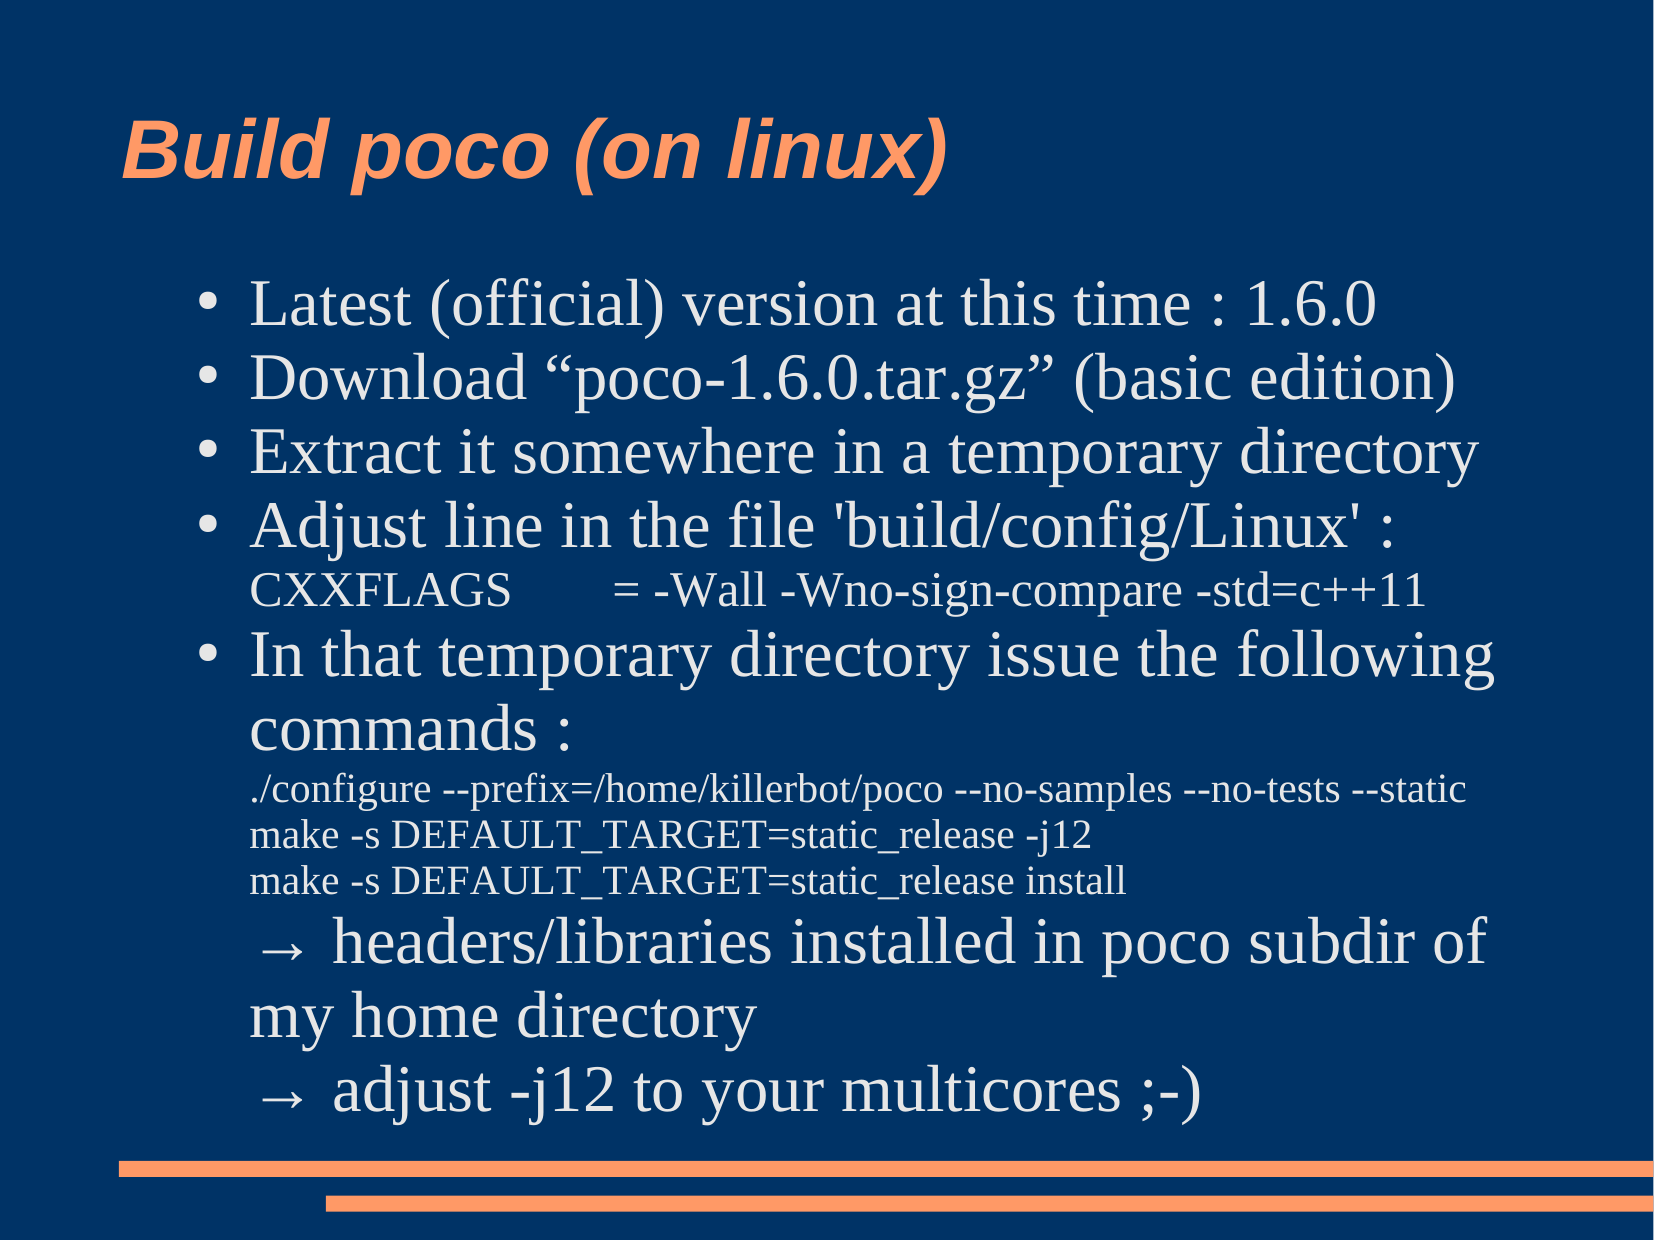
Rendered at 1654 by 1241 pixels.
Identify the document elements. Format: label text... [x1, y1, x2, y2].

list Latest (official) version at this time : 1.6.0 Download “poco-1.6.0.tar.gz” (basic edition) Extract it somewhere in a temporary directory Adjust line in the file 'build/config/Linux' : CXXFLAGS = -Wall -Wno-sign-compare -std=c++11 In that temporary directory issue the following commands : ./configure --prefix=/home/killerbot/poco --no-samples --no-tests --static make -s DEFAULT_TARGET=static_release -j12 make -s DEFAULT_TARGET=static_release install → headers/libraries installed in poco subdir of my home directory → adjust -j12 to your multicores ;-) [178, 265, 1570, 1226]
title Build poco (on linux) [121, 46, 1534, 254]
